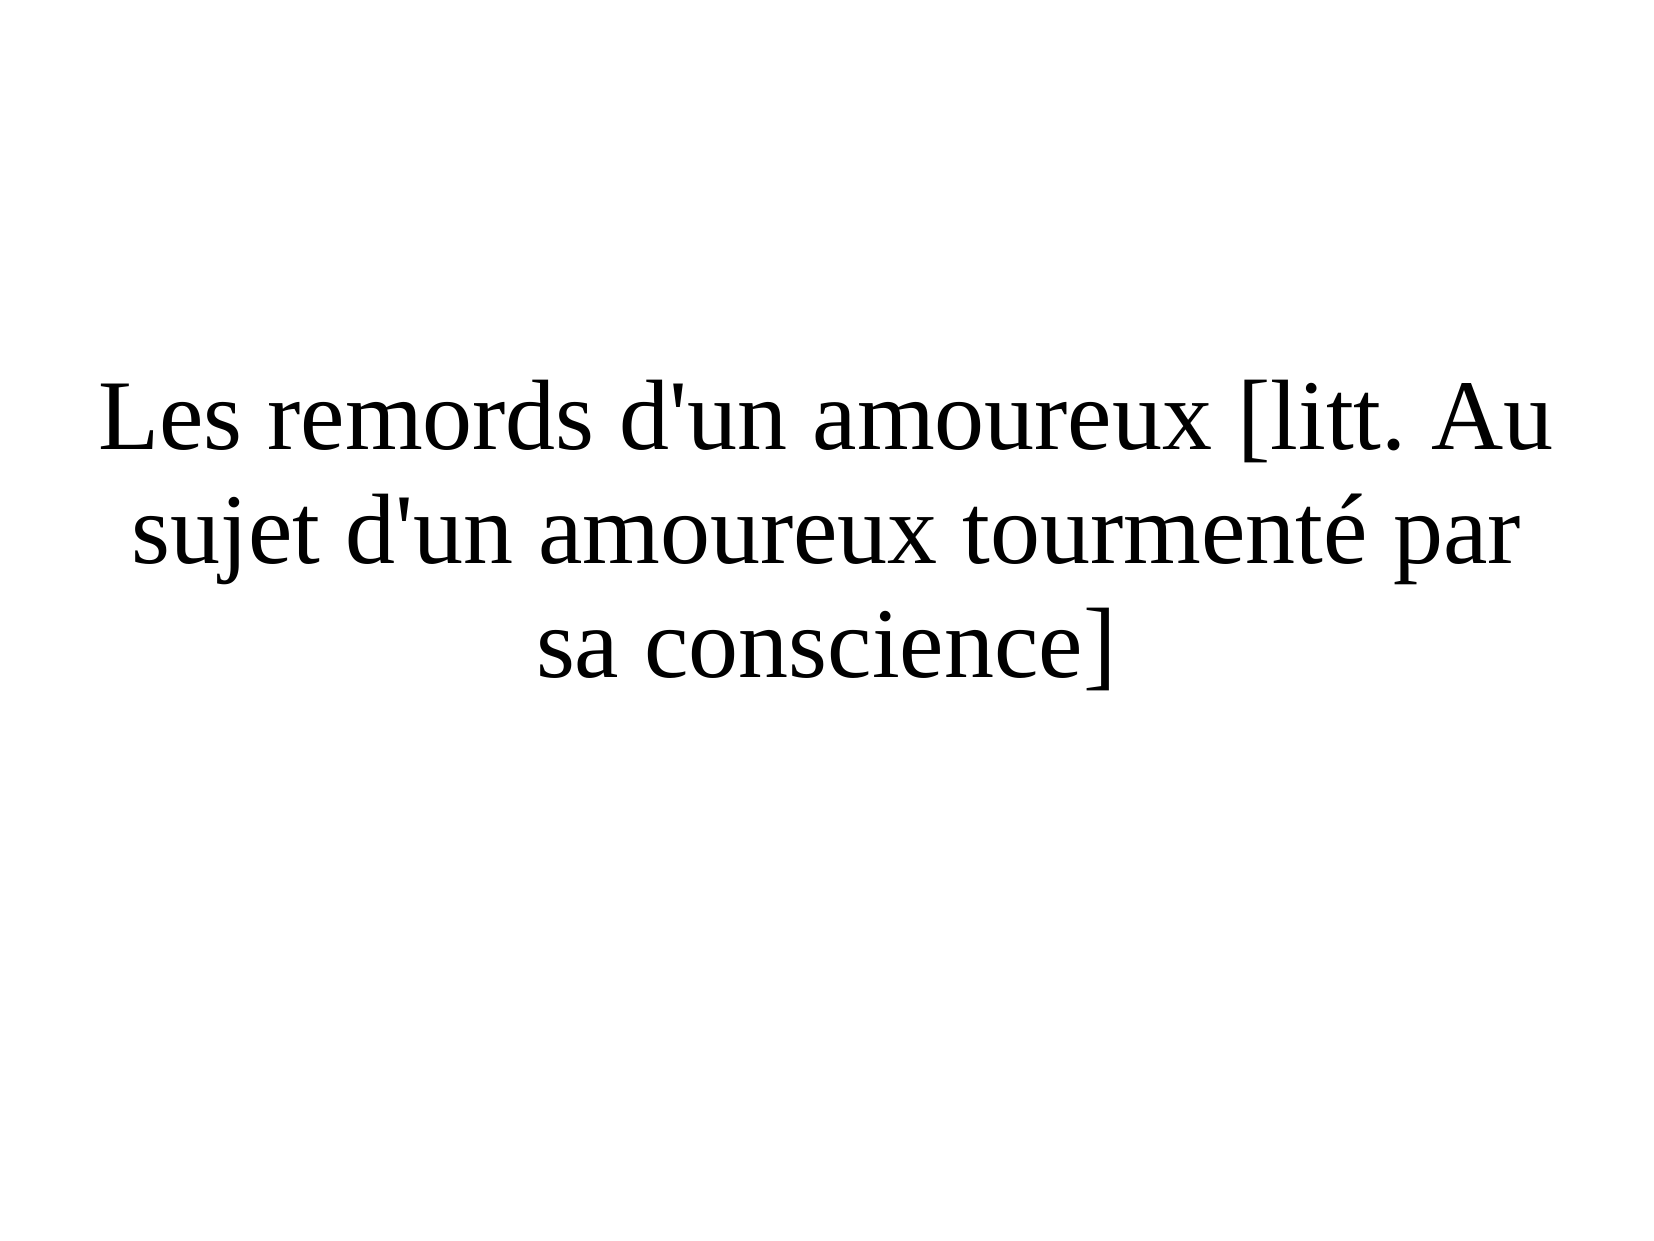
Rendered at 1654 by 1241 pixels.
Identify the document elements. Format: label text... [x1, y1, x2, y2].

text_box Les remords d'un amoureux [litt. Au sujet d'un amoureux tourmenté par sa conscience] [82, 49, 1571, 1010]
